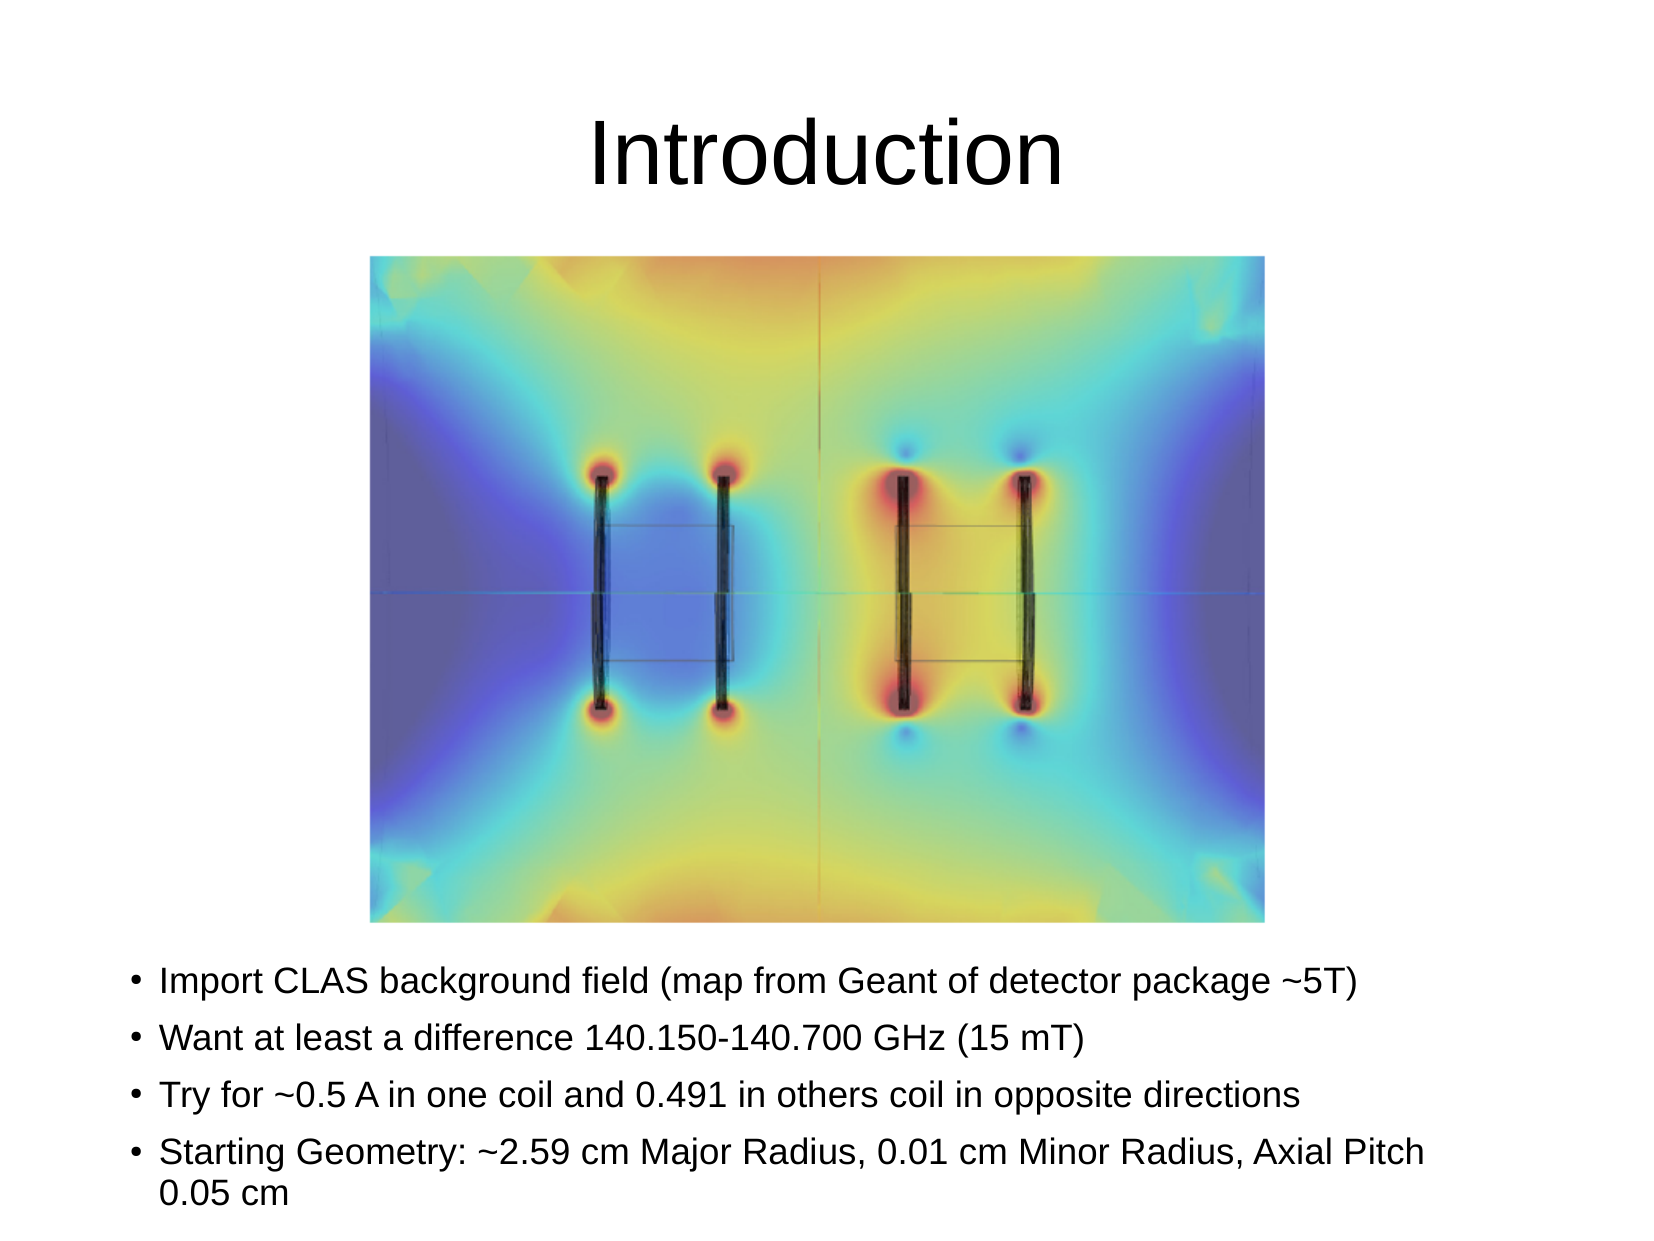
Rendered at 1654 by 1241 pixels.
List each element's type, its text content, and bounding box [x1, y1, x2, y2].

list Import CLAS background field (map from Geant of detector package ~5T) Want at least a difference 140.150-140.700 GHz (15 mT) Try for ~0.5 A in one coil and 0.491 in others coil in opposite directions Starting Geometry: ~2.59 cm Major Radius, 0.01 cm Minor Radius, Axial Pitch 0.05 cm [120, 960, 1471, 1216]
title Introduction [82, 49, 1571, 257]
picture [364, 247, 1276, 934]
